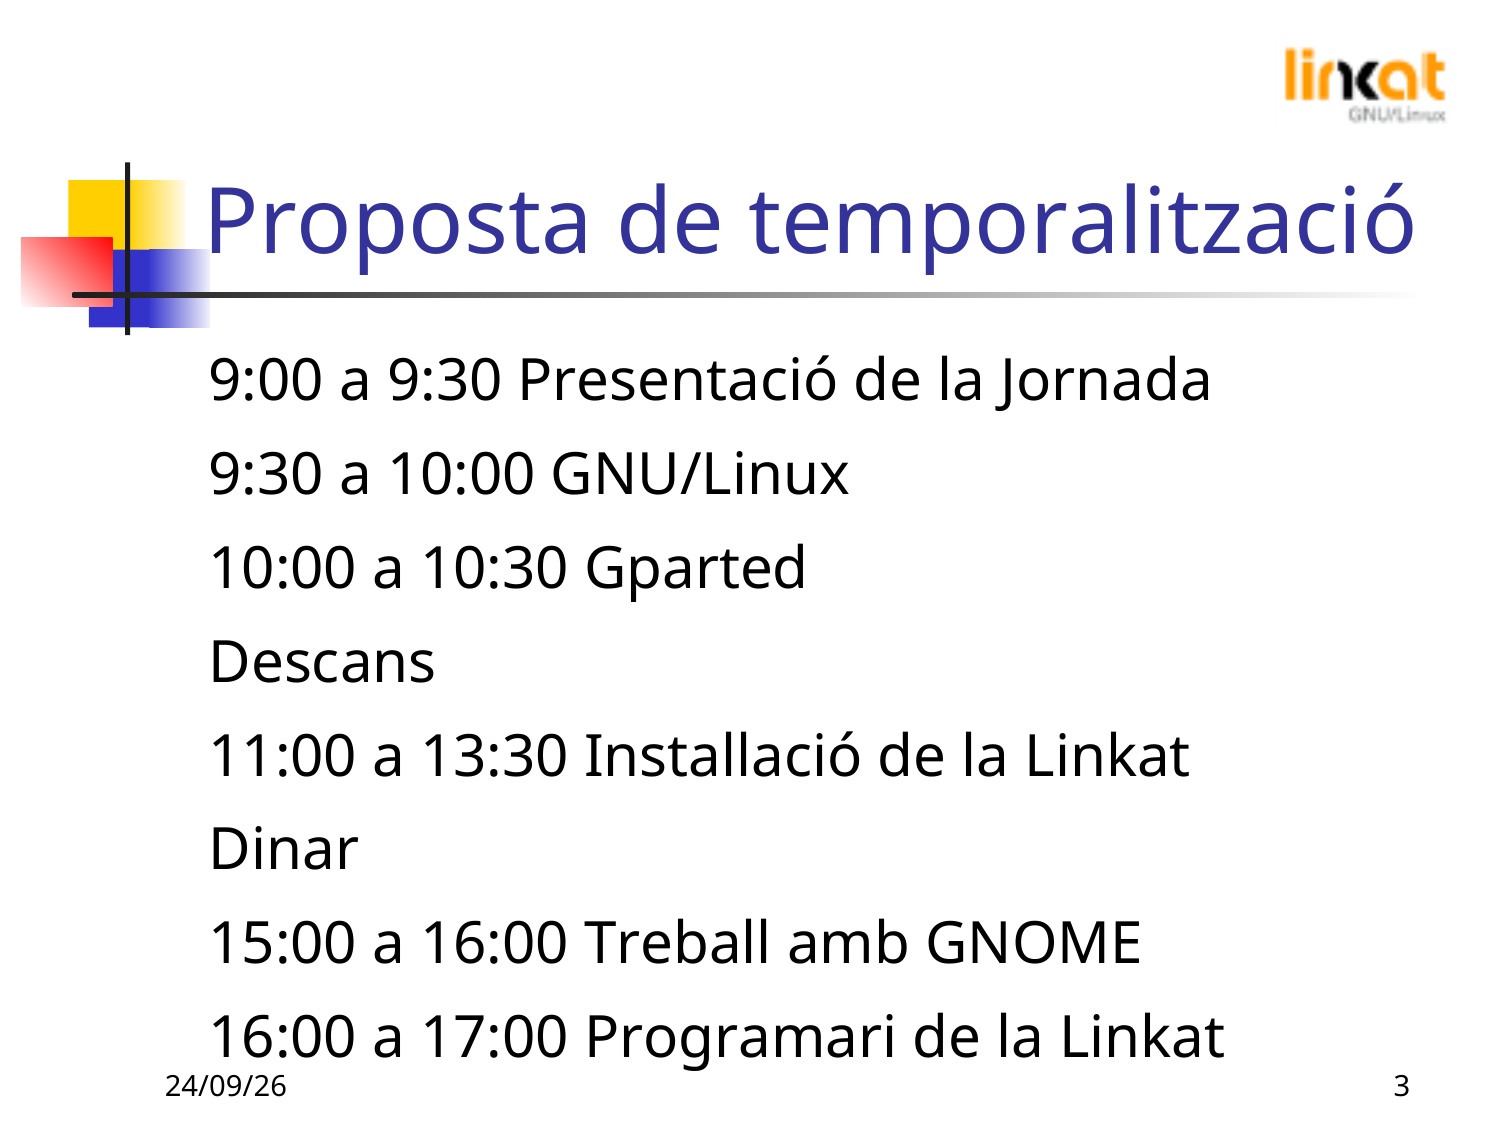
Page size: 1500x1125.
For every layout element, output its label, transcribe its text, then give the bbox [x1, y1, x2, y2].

list 9:00 a 9:30 Presentació de la Jornada 9:30 a 10:00 GNU/Linux 10:00 a 10:30 Gparted Descans 11:00 a 13:30 Installació de la Linkat Dinar 15:00 a 16:00 Treball amb GNOME 16:00 a 17:00 Programari de la Linkat [193, 331, 1469, 1011]
picture [1275, 37, 1466, 130]
title Proposta de temporalització [188, 101, 1468, 289]
